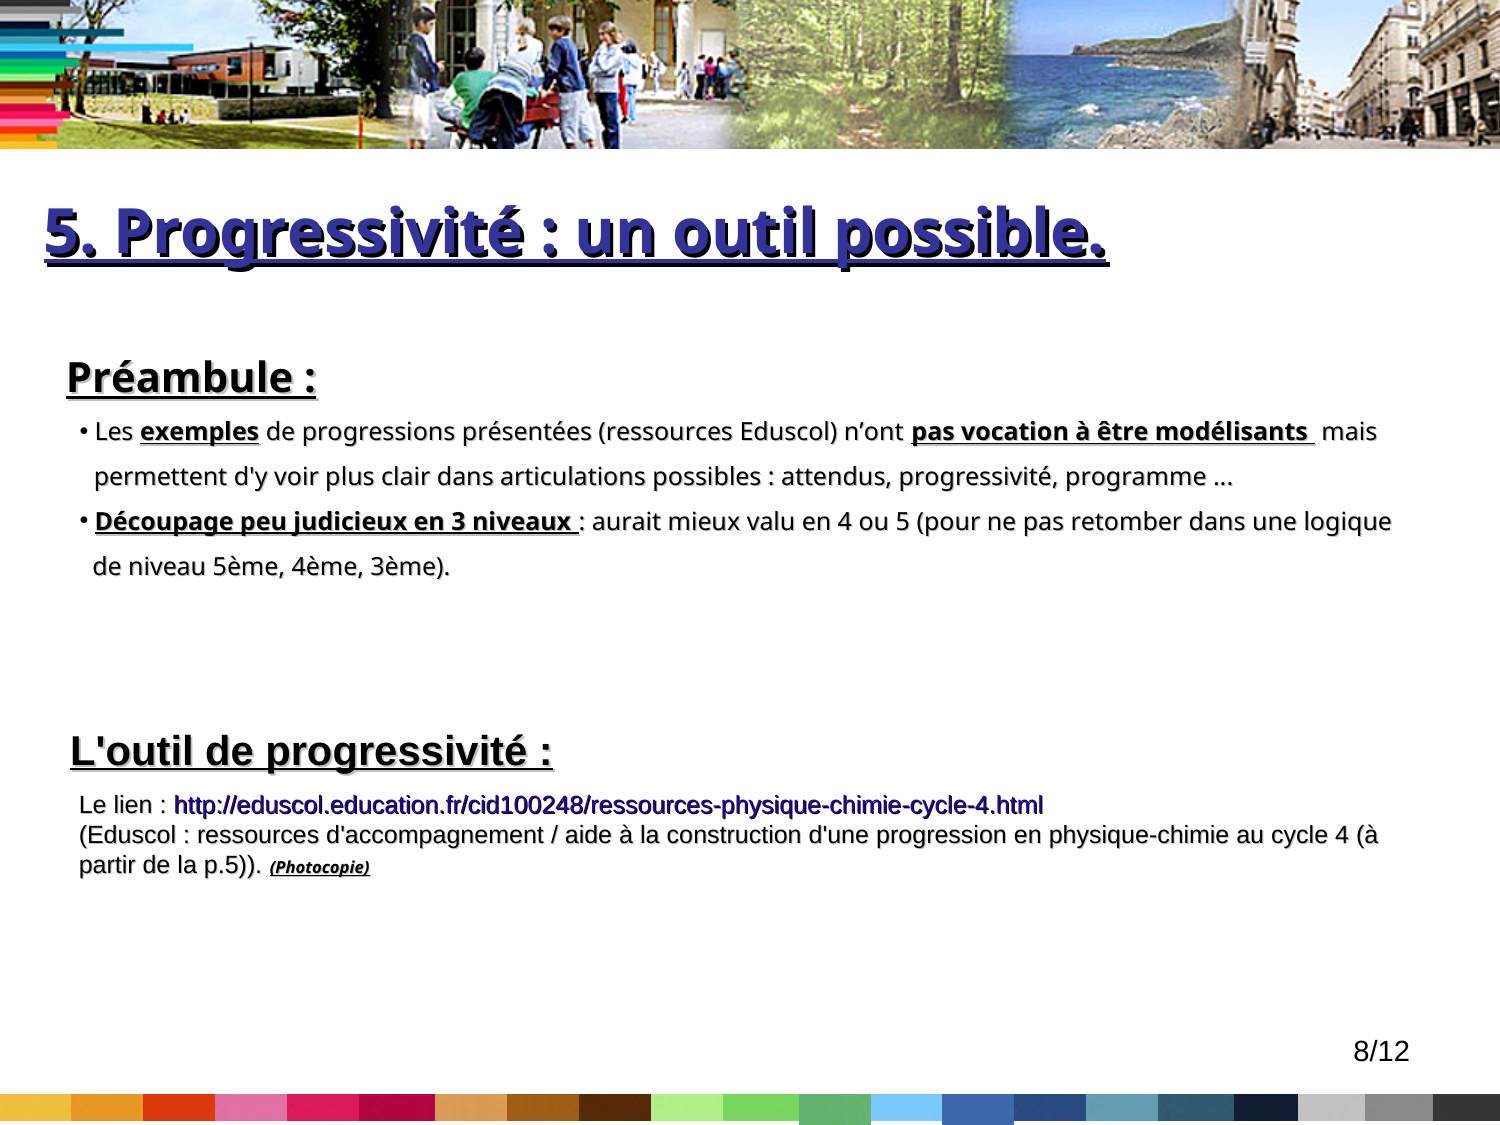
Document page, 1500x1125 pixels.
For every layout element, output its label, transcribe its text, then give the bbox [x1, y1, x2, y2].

picture [0, 1094, 1500, 1125]
picture [0, 0, 1500, 149]
text_box L'outil de progressivité : Le lien : http://eduscol.education.fr/cid100248/ressources-physique-chimie-cycle-4.html (Eduscol : ressources d'accompagnement / aide à la construction d'une progression en physique-chimie au cycle 4 (à partir de la p.5)). (Photocopie) [23, 690, 1415, 916]
text_box Préambule : Les exemples de progressions présentées (ressources Eduscol) n’ont pas vocation à être modélisants mais permettent d'y voir plus clair dans articulations possibles : attendus, progressivité, programme ... Découpage peu judicieux en 3 niveaux : aurait mieux valu en 4 ou 5 (pour ne pas retomber dans une logique de niveau 5ème, 4ème, 3ème). [15, 318, 1430, 683]
text_box <numéro>/12 [1074, 1024, 1426, 1103]
text_box 5. Progressivité : un outil possible. [0, 183, 1500, 275]
